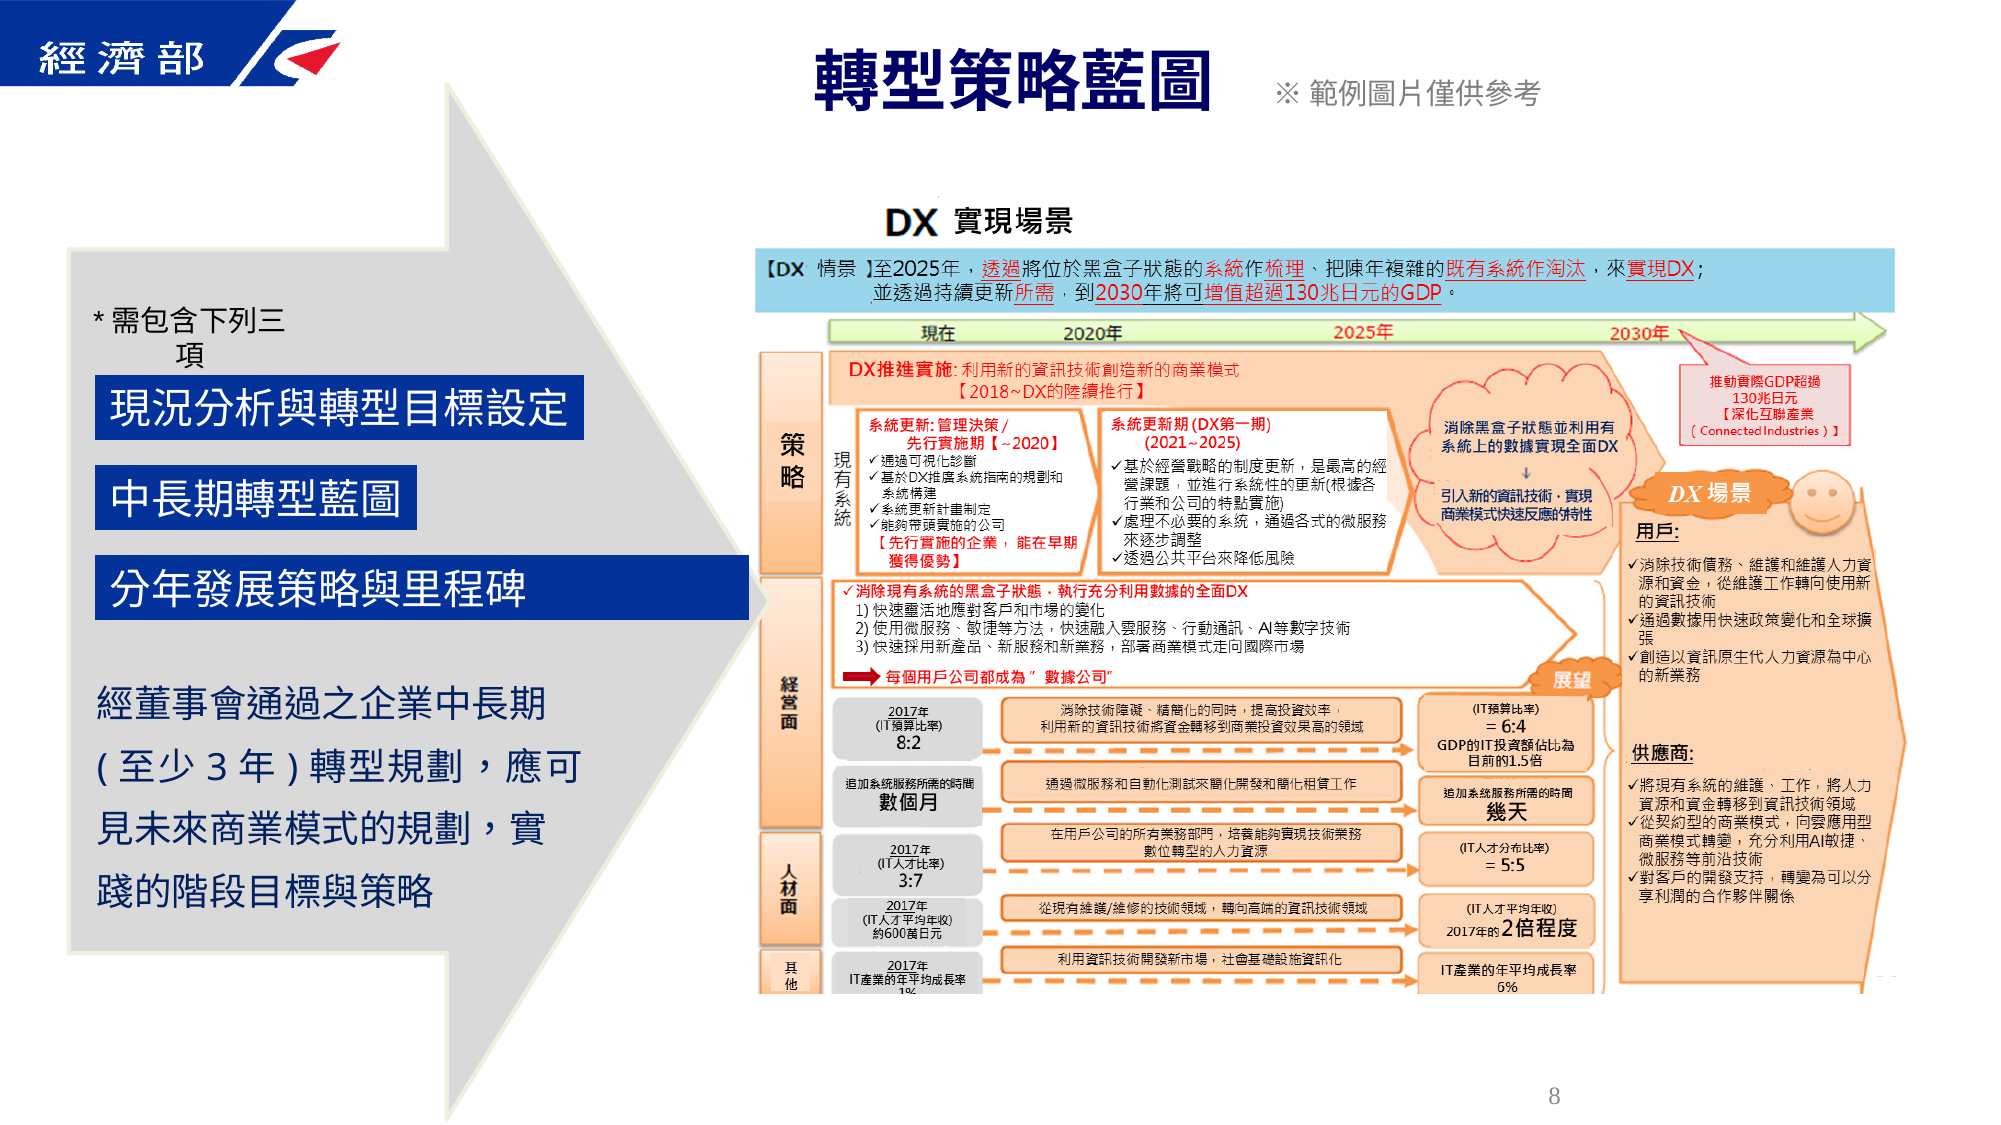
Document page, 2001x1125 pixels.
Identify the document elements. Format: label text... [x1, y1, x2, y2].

text_box ※範例圖片僅供參考 [1203, 67, 1613, 118]
text_box 經董事會通過之企業中長期 (至少3年)轉型規劃，應可見未來商業模式的規劃，實踐的階段目標與策略 [81, 655, 598, 924]
picture [745, 192, 1909, 994]
text_box 轉型策略藍圖 [382, 30, 1647, 168]
text_box 8 [1533, 1065, 2000, 1125]
text_box [68, 168, 770, 1120]
text_box 分年發展策略與里程碑 [95, 555, 749, 620]
text_box 中長期轉型藍圖 [95, 465, 417, 530]
text_box *需包含下列三項 [66, 294, 314, 348]
text_box 現況分析與轉型目標設定 [95, 375, 584, 440]
